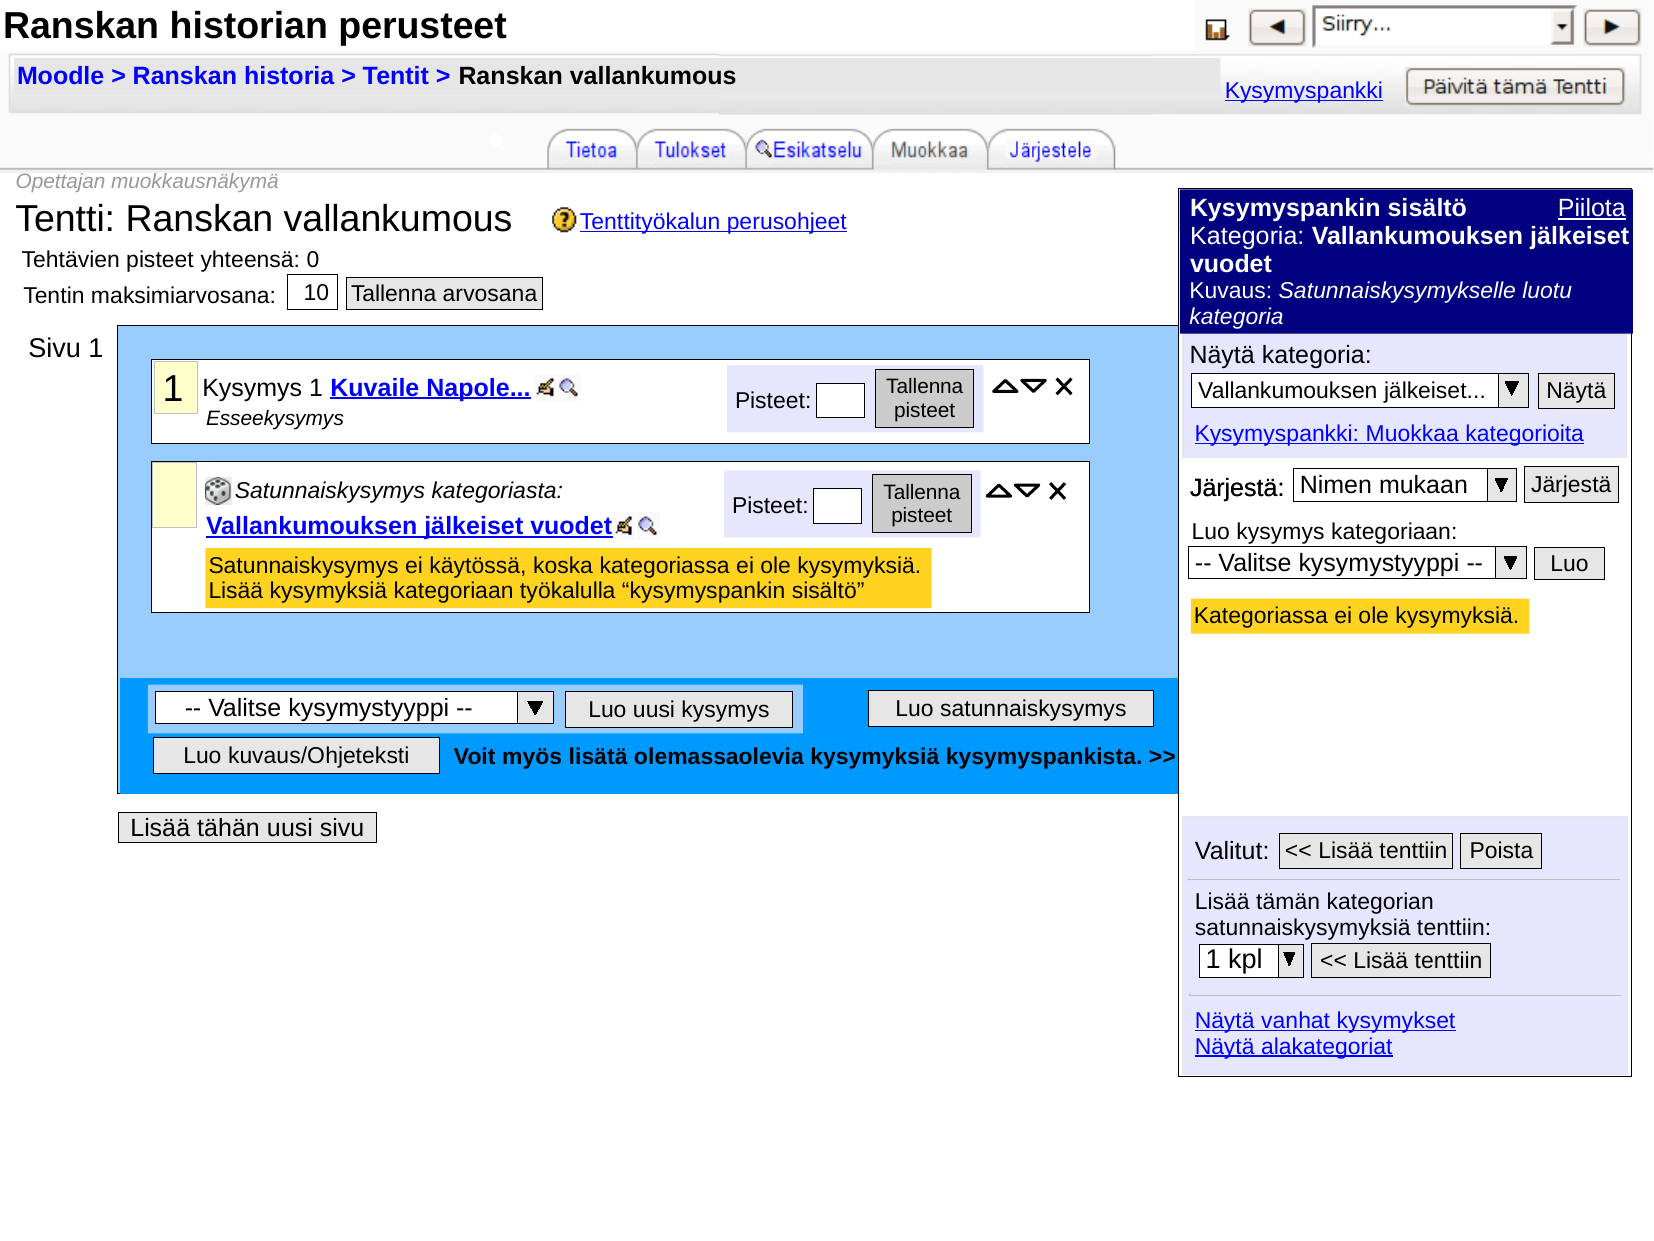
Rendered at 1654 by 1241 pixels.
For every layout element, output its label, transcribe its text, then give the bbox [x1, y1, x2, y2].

text_box Järjestä: [1187, 468, 1295, 506]
text_box Opettajan muokkausnäkymä [12, 173, 282, 198]
text_box Näytä [1538, 373, 1615, 409]
text_box Lisää tähän uusi sivu [118, 812, 377, 843]
text_box Luo satunnaiskysymys [868, 690, 1154, 727]
text_box Nimen mukaan [1293, 468, 1487, 502]
text_box Kysymys 1 Kuvaile Napole... [199, 368, 560, 407]
text_box Tenttityökalun perusohjeet [577, 204, 851, 239]
text_box Pisteet: [729, 488, 813, 524]
text_box -- Valitse kysymystyyppi -- [155, 691, 517, 724]
text_box Voit myös lisätä olemassaolevia kysymyksiä kysymyspankista. >> [450, 739, 1176, 774]
text_box Satunnaiskysymys kategoriasta: [231, 473, 567, 508]
text_box Sivu 1 [25, 328, 107, 369]
text_box -- Valitse kysymystyyppi -- [1188, 546, 1495, 579]
picture [534, 374, 557, 401]
text_box Näytä vanhat kysymykset Näytä alakategoriat [1191, 1003, 1459, 1064]
picture [637, 512, 660, 540]
text_box Ranskan historian perusteet [0, 0, 1196, 52]
text_box 1 [159, 363, 187, 415]
text_box << Lisää tenttiin [1279, 833, 1453, 869]
picture [551, 206, 578, 234]
text_box Lisää tämän kategorian satunnaiskysymyksiä tenttiin: [1192, 884, 1495, 945]
text_box Esseekysymys [203, 402, 348, 435]
text_box Moodle > Ranskan historia > Tentit > Ranskan vallankumous [14, 57, 1221, 95]
text_box Vallankumouksen jälkeiset vuodet [203, 507, 651, 545]
text_box 10 [287, 274, 338, 310]
text_box Kysymyspankki [1221, 73, 1386, 108]
text_box Kysymyspankki: Muokkaa kategorioita [1191, 416, 1588, 451]
text_box Kategoriassa ei ole kysymyksiä. [1190, 598, 1530, 634]
text_box Luo [1534, 547, 1605, 580]
text_box Tallenna arvosana [346, 277, 543, 310]
text_box Luo kuvaus/Ohjeteksti [153, 737, 440, 774]
picture [205, 477, 232, 505]
text_box << Lisää tenttiin [1311, 945, 1491, 978]
text_box Kysymyspankin sisältö Piilota Kategoria: Vallankumouksen jälkeiset vuodet Kuvaus: Satunnaiskysymykselle luotu kategoria [1179, 189, 1633, 334]
picture [613, 512, 635, 540]
text_box Luo uusi kysymys [565, 691, 793, 728]
text_box Tallenna pisteet [872, 474, 972, 533]
text_box Luo kysymys kategoriaan: [1188, 514, 1461, 546]
text_box Tallenna pisteet [875, 369, 974, 428]
text_box Tentin maksimiarvosana: [20, 278, 280, 313]
text_box Satunnaiskysymys ei käytössä, koska kategoriassa ei ole kysymyksiä. Lisää kysymyksiä kategoriaan työkalulla “kysymyspankin sisältö” [205, 547, 932, 609]
picture [558, 374, 581, 402]
text_box [117, 188, 1632, 1077]
text_box 1 kpl [1202, 945, 1371, 980]
text_box Pisteet: [732, 383, 840, 419]
text_box 1 [159, 415, 187, 421]
text_box Tehtävien pisteet yhteensä: 0 [18, 242, 323, 277]
text_box Poista [1460, 833, 1542, 869]
picture [0, 0, 1654, 173]
text_box Vallankumouksen jälkeiset... [1195, 373, 1491, 409]
text_box Tentti: Ranskan vallankumous [12, 193, 516, 245]
text_box Näytä kategoria: [1186, 336, 1556, 374]
text_box Valitut: [1192, 832, 1274, 870]
text_box Järjestä [1524, 466, 1619, 503]
